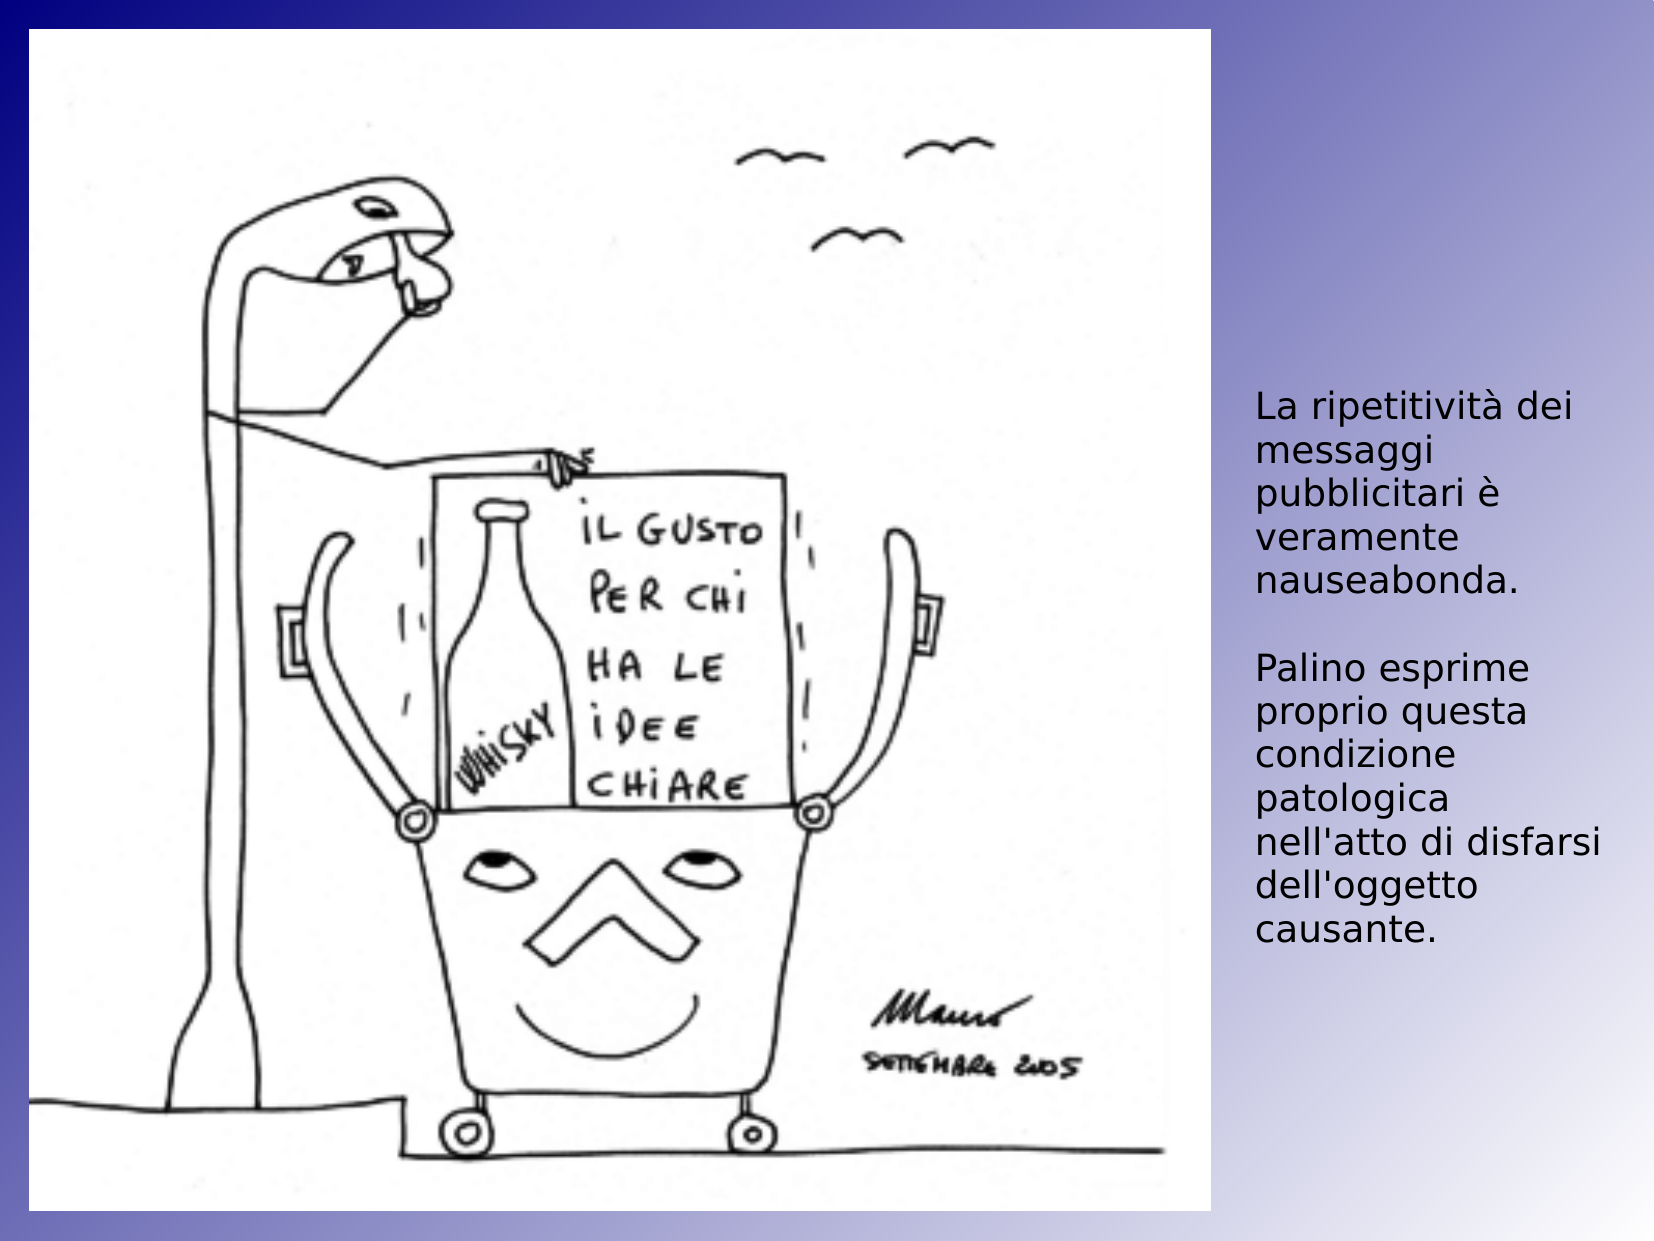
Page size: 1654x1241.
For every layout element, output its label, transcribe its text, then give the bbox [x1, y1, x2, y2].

text_box La ripetitività dei messaggi pubblicitari è veramente nauseabonda. Palino esprime proprio questa condizione patologica nell'atto di disfarsi dell'oggetto causante. [1240, 29, 1625, 1211]
picture [29, 29, 1211, 1211]
